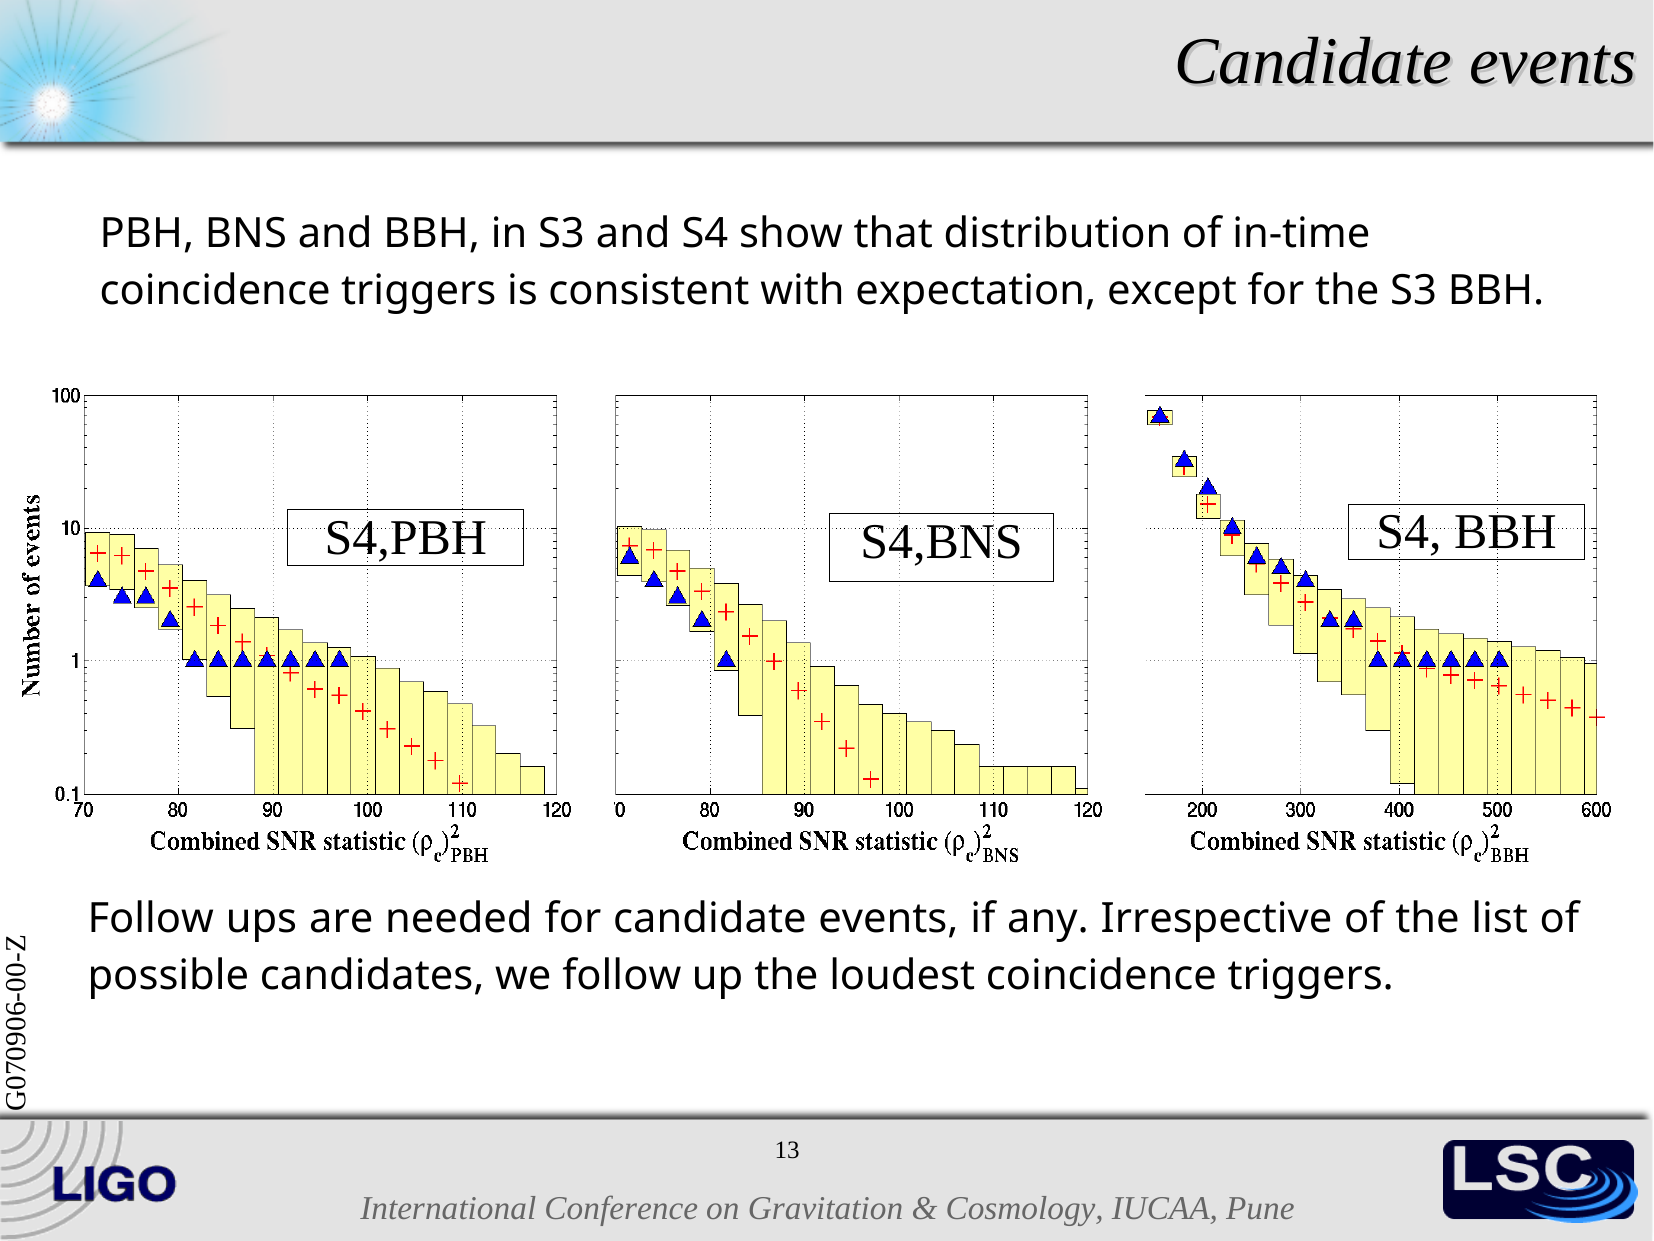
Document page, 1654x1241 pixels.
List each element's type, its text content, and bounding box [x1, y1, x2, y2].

text_box S4, BBH [1348, 504, 1585, 560]
text_box PBH, BNS and BBH, in S3 and S4 show that distribution of in-time coincidence triggers is consistent with expectation, except for the S3 BBH. [99, 202, 1579, 356]
picture [0, 0, 1654, 1241]
text_box S4,BNS [829, 513, 1054, 582]
text_box Candidate events [842, 24, 1637, 99]
text_box S4,PBH [287, 509, 524, 566]
text_box Follow ups are needed for candidate events, if any. Irrespective of the list of possible candidates, we follow up the loudest coincidence triggers. [87, 887, 1581, 1009]
